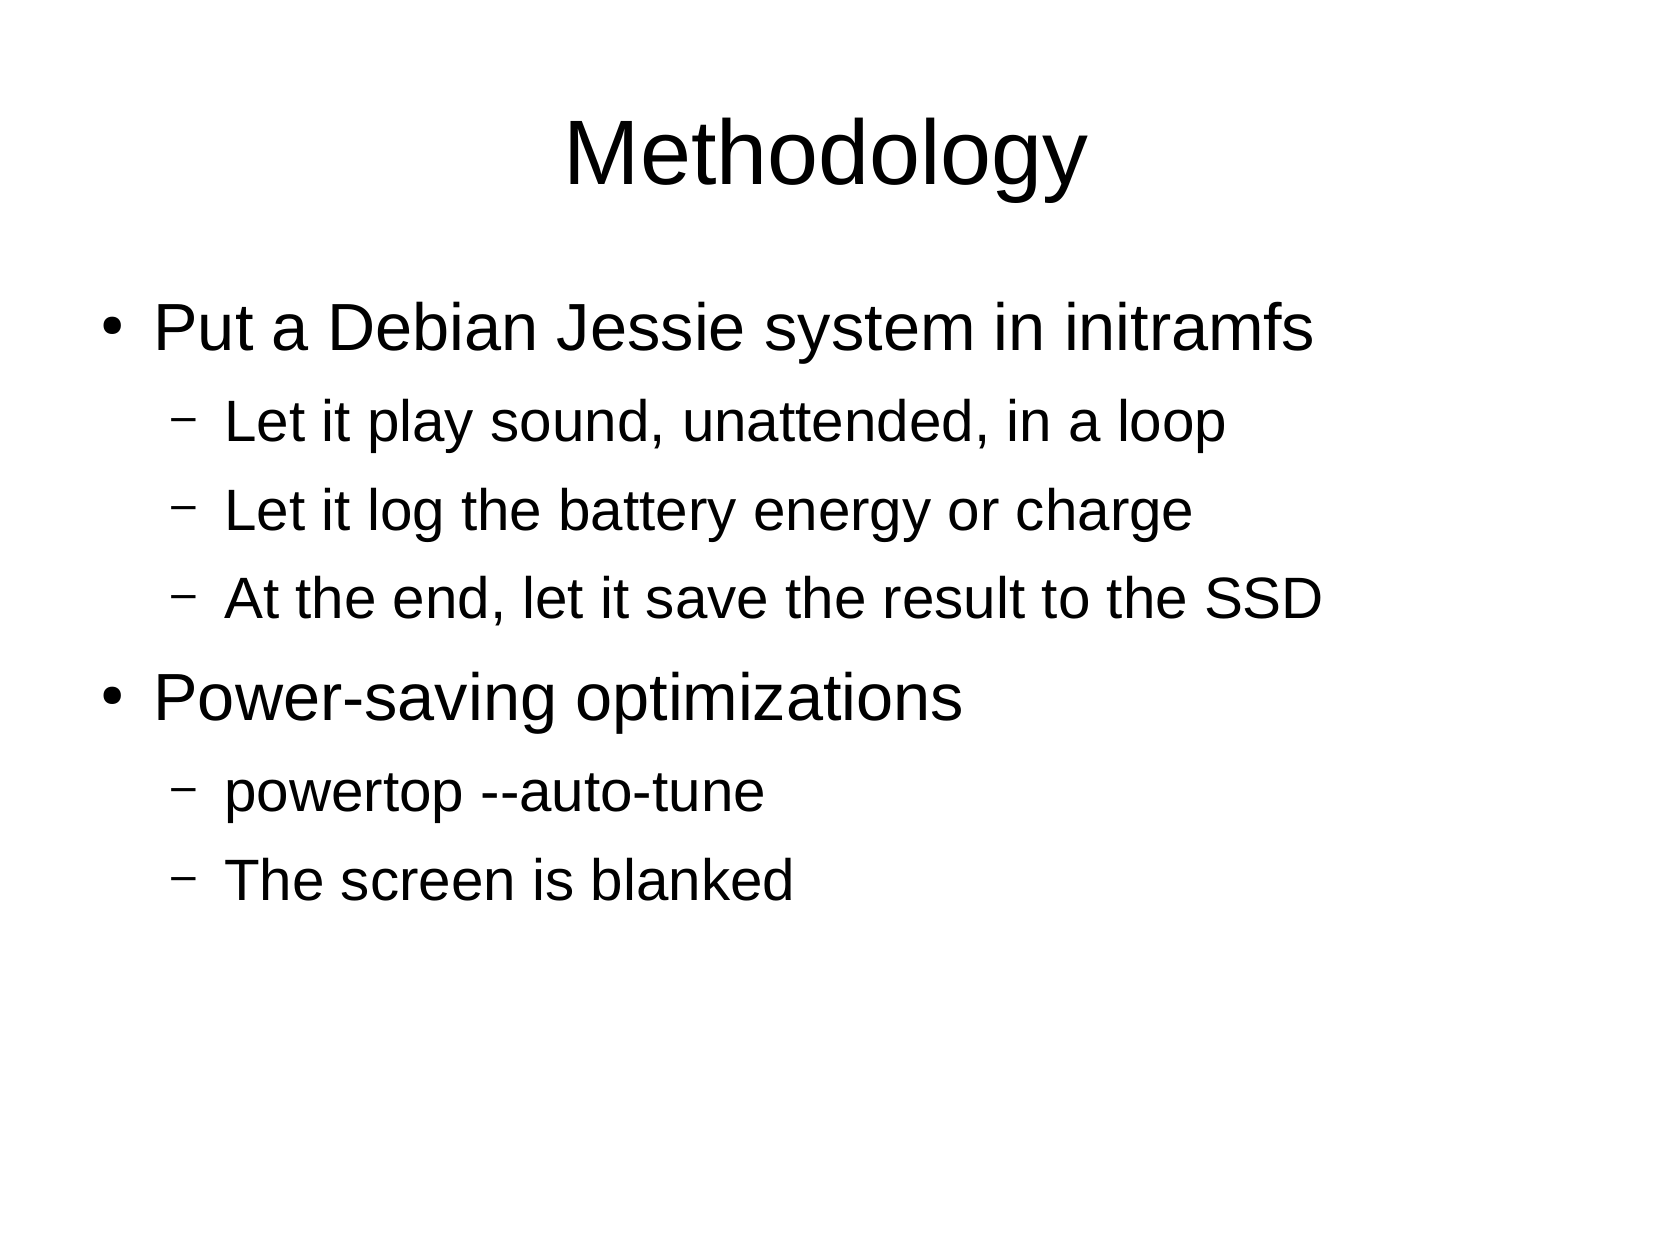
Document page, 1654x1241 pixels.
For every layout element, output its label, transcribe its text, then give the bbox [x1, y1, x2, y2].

title Methodology [82, 49, 1571, 257]
list Put a Debian Jessie system in initramfs Let it play sound, unattended, in a loop Let it log the battery energy or charge At the end, let it save the result to the SSD Power-saving optimizations powertop --auto-tune The screen is blanked [82, 290, 1571, 1010]
